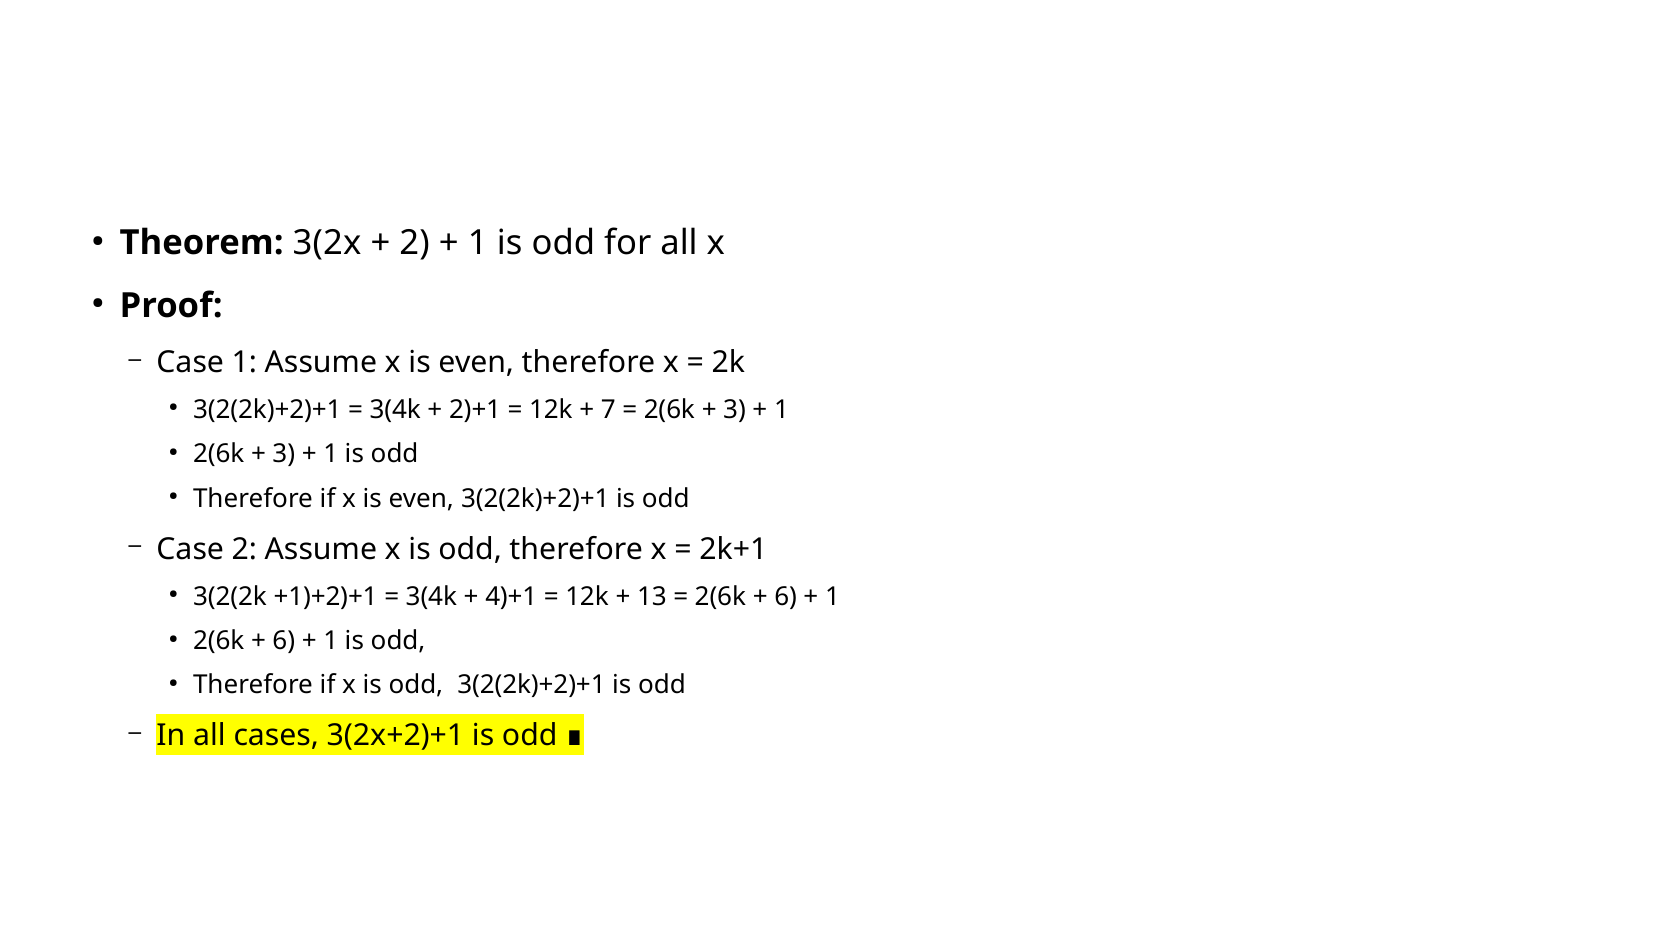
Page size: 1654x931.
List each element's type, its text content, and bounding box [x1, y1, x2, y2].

list Theorem: 3(2x + 2) + 1 is odd for all x Proof: Case 1: Assume x is even, therefore x = 2k 3(2(2k)+2)+1 = 3(4k + 2)+1 = 12k + 7 = 2(6k + 3) + 1 2(6k + 3) + 1 is odd Therefore if x is even, 3(2(2k)+2)+1 is odd Case 2: Assume x is odd, therefore x = 2k+1 3(2(2k +1)+2)+1 = 3(4k + 4)+1 = 12k + 13 = 2(6k + 6) + 1 2(6k + 6) + 1 is odd, Therefore if x is odd, 3(2(2k)+2)+1 is odd In all cases, 3(2x+2)+1 is odd ∎ [82, 217, 1571, 758]
